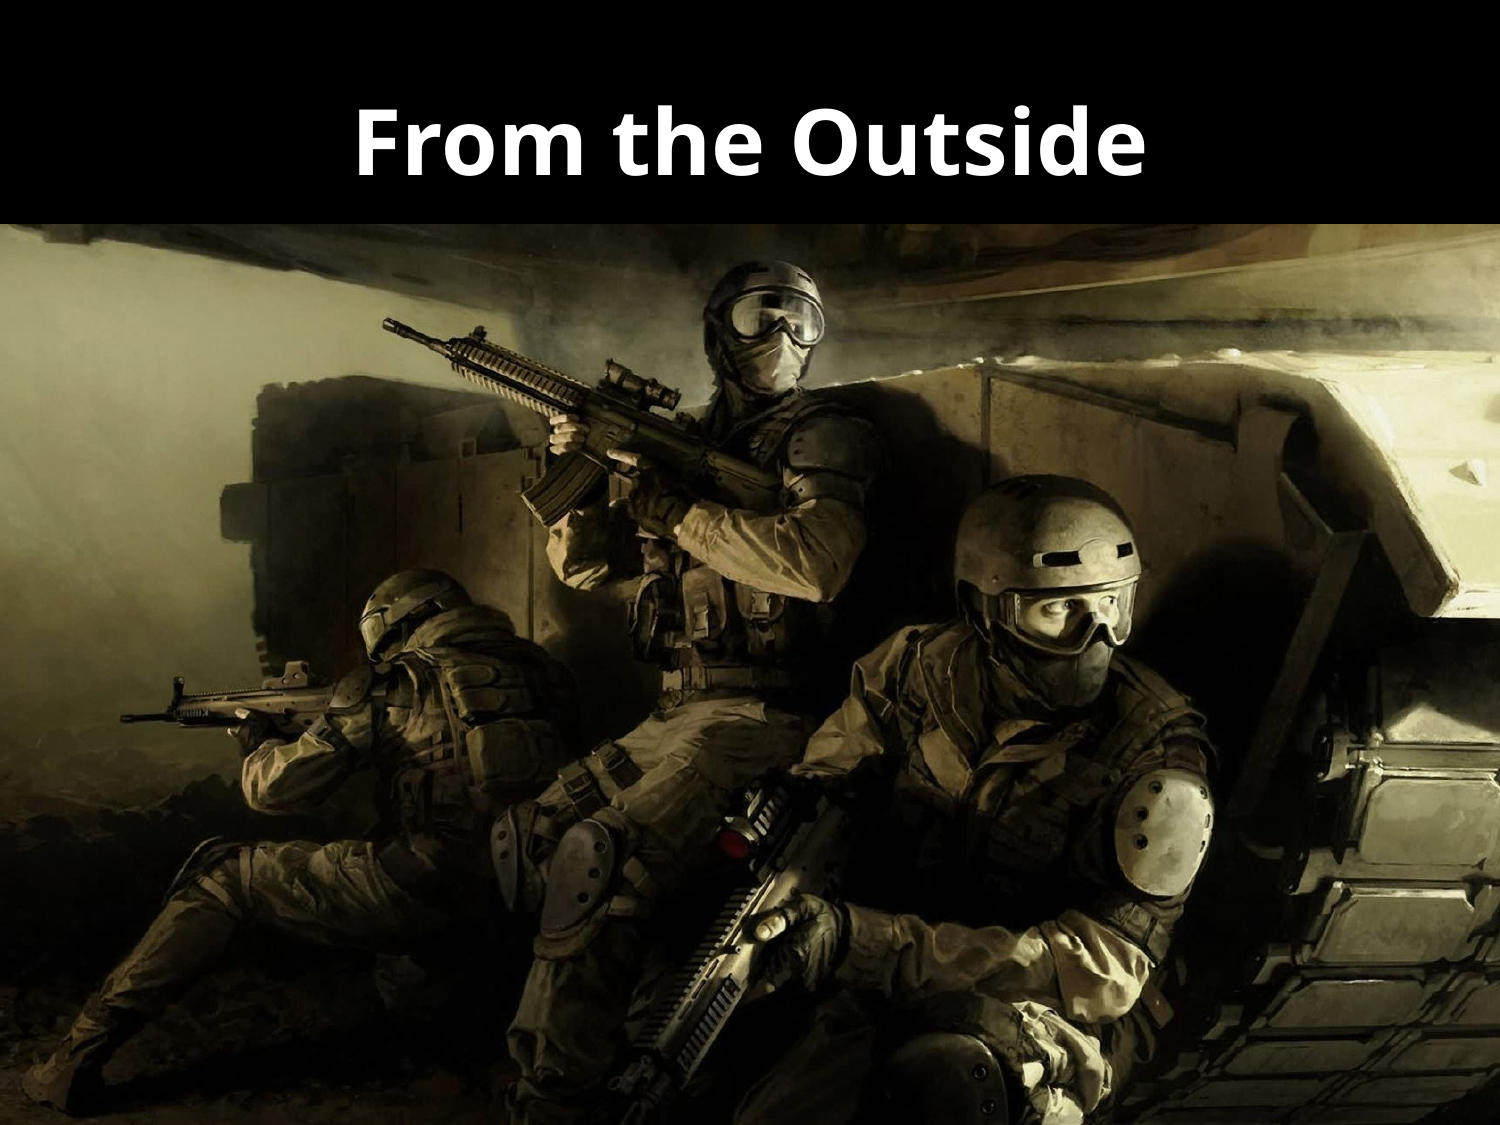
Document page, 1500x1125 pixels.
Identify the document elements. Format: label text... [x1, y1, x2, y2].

picture [0, 224, 1500, 1125]
title From the Outside [75, 45, 1425, 224]
